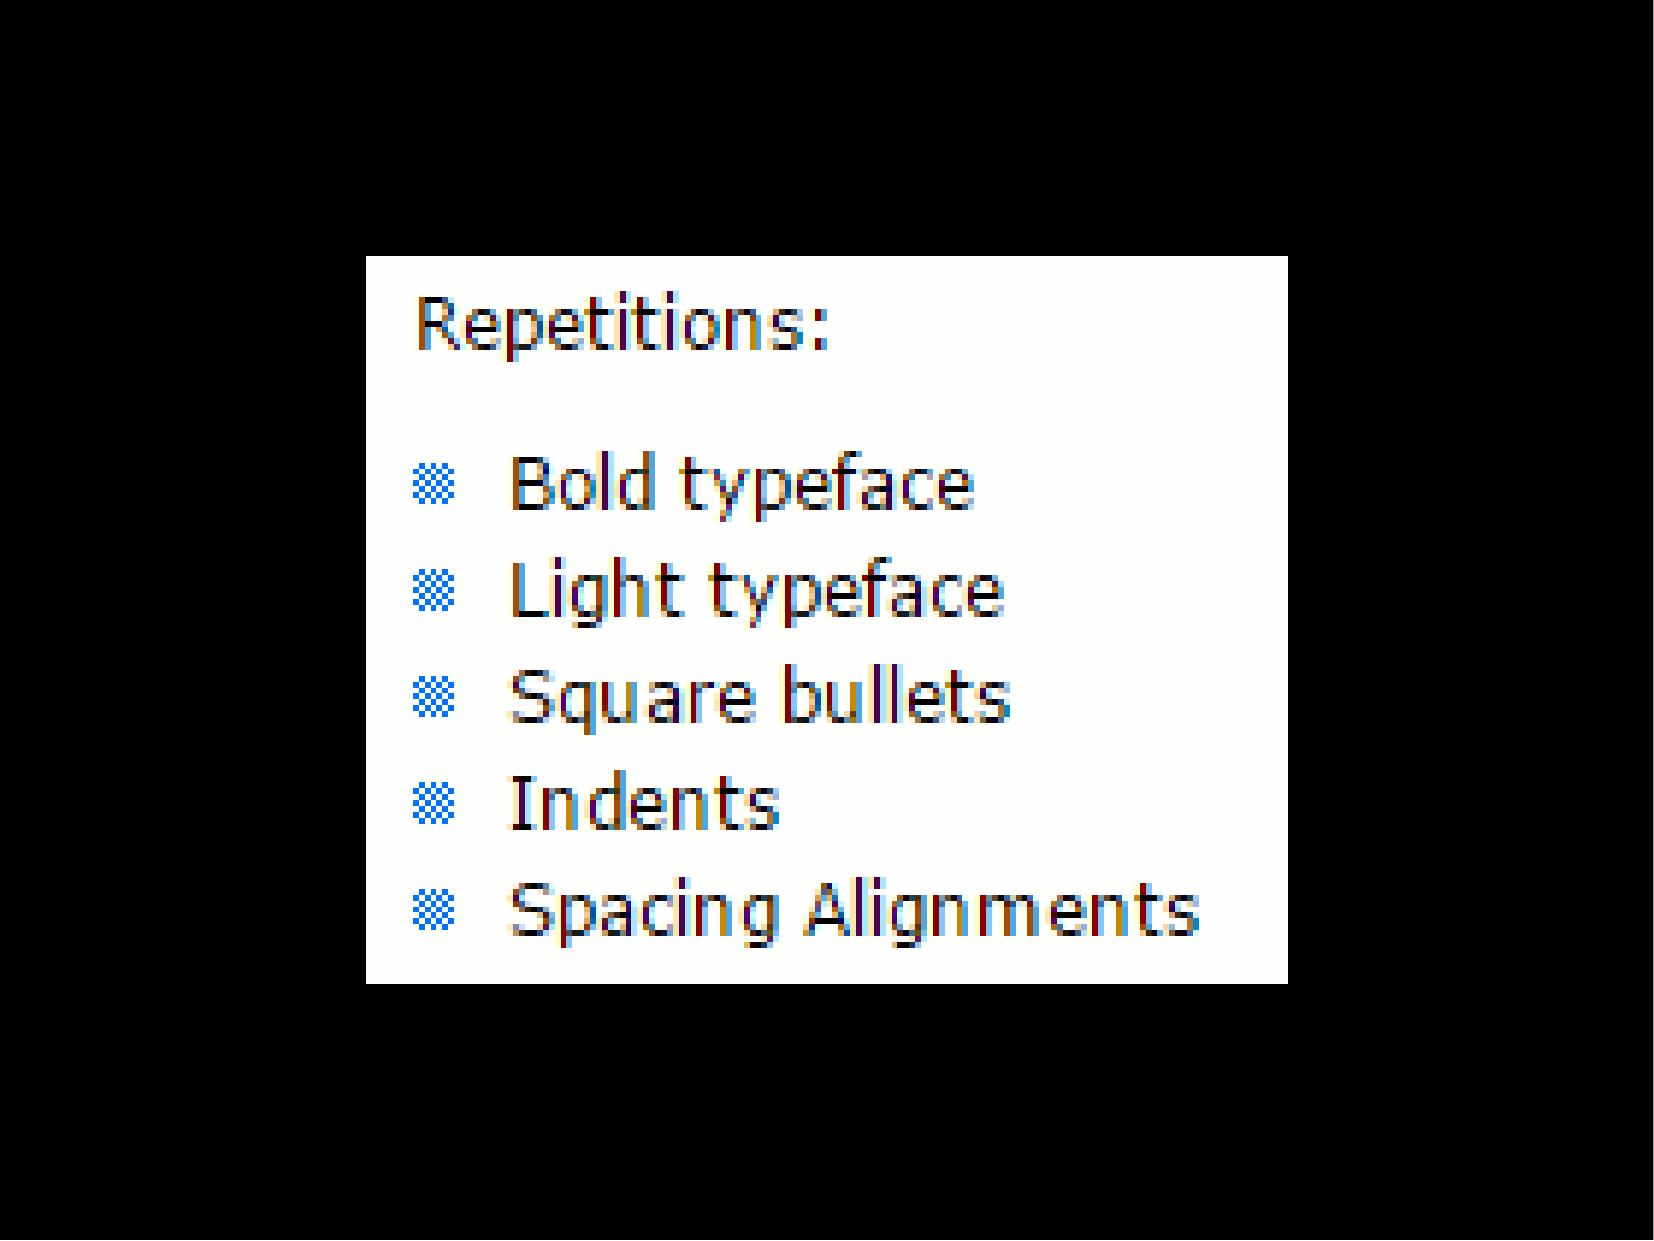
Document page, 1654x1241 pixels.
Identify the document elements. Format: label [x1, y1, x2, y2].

picture [366, 256, 1288, 984]
